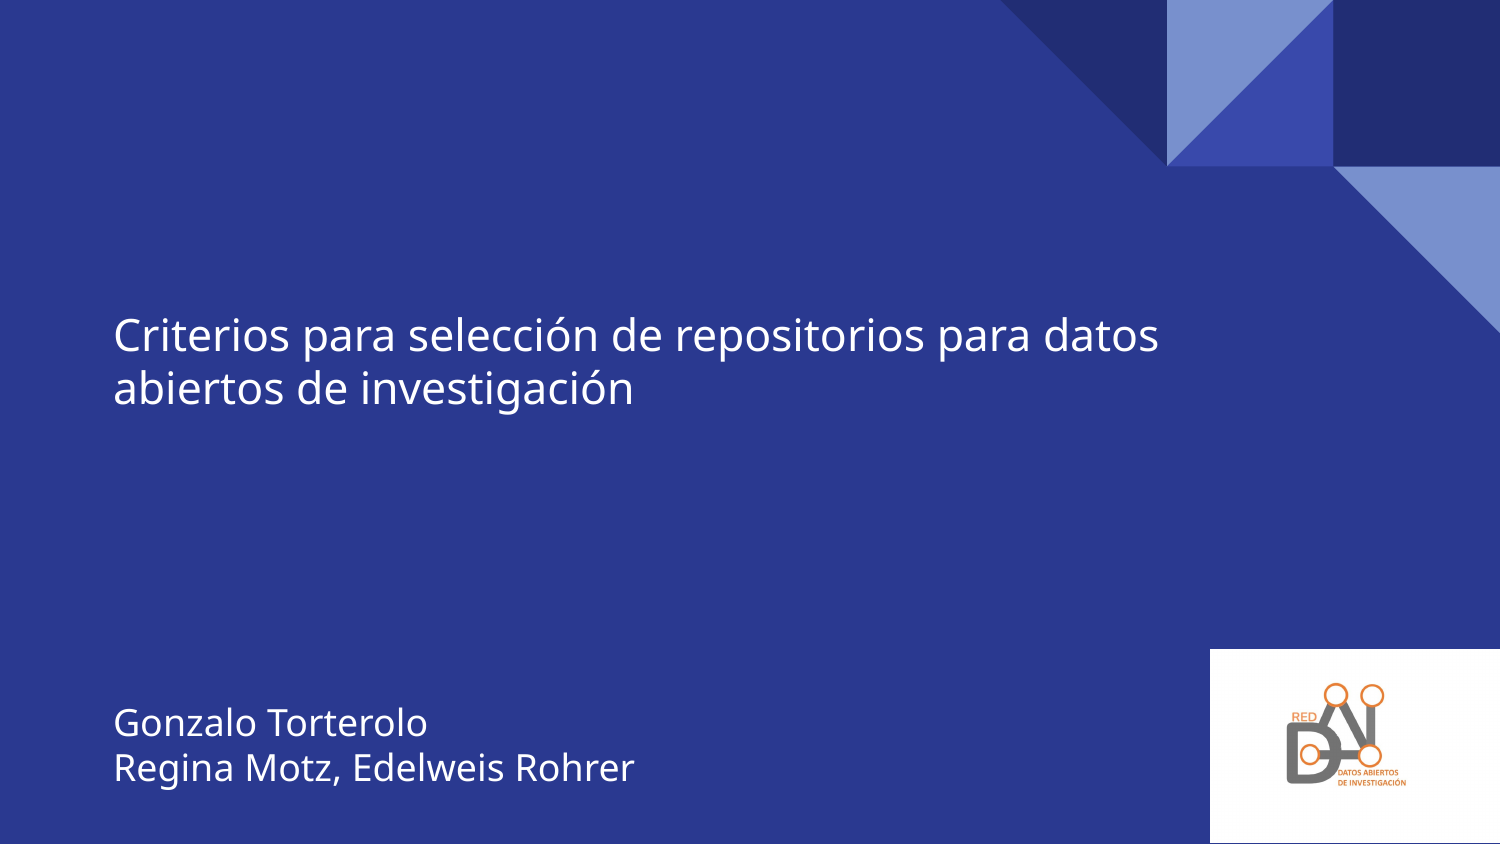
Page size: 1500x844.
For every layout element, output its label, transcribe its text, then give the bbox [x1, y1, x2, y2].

picture [1210, 649, 1500, 843]
title Criterios para selección de repositorios para datos abiertos de investigación [98, 291, 1447, 429]
text_box Gonzalo Torterolo Regina Motz, Edelweis Rohrer [98, 683, 782, 804]
